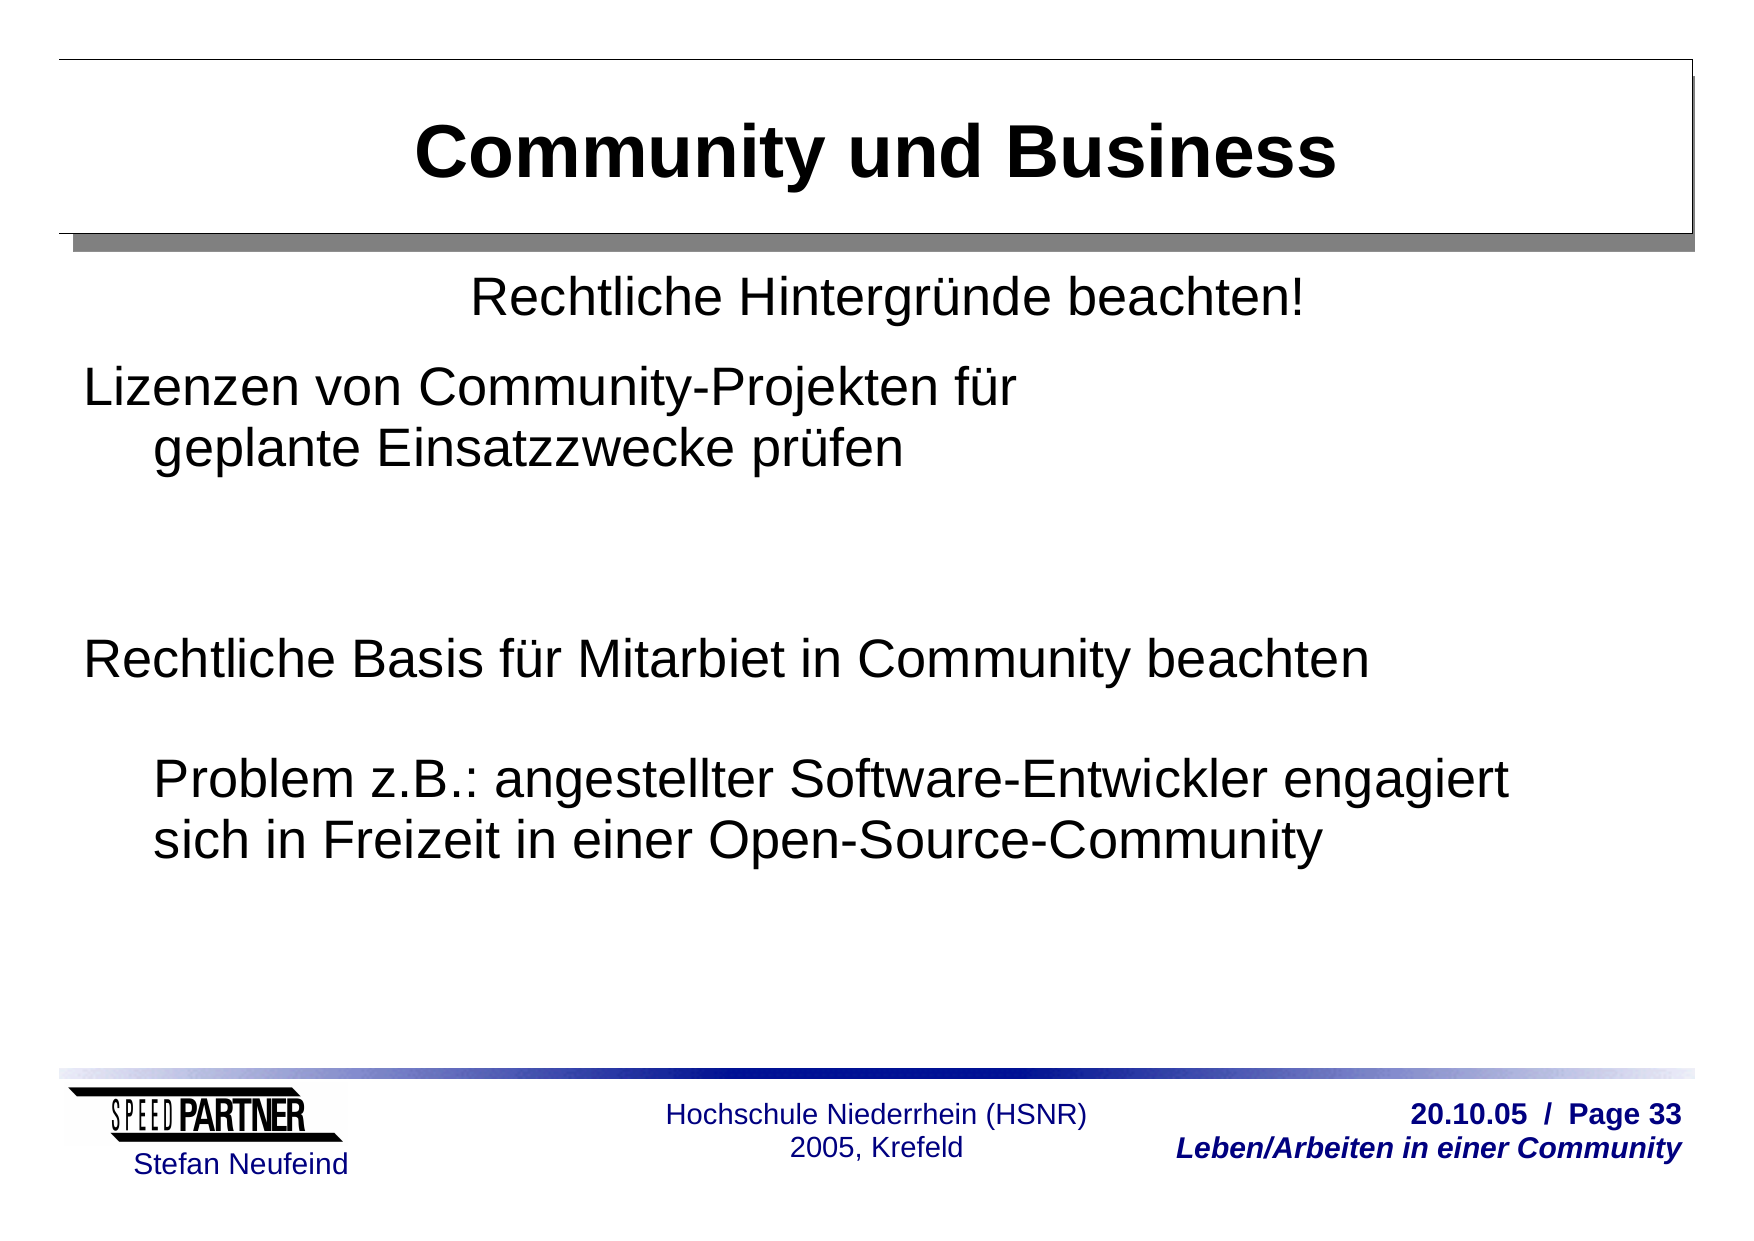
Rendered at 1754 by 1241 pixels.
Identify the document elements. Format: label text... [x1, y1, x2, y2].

picture [59, 1068, 1695, 1079]
picture [64, 1082, 348, 1146]
list Rechtliche Hintergründe beachten! Lizenzen von Community-Projekten für geplante Einsatzzwecke prüfen Rechtliche Basis für Mitarbiet in Community beachten Problem z.B.: angestellter Software-Entwickler engagiert sich in Freizeit in einer Open-Source-Community [71, 266, 1695, 1049]
title Community und Business [59, 59, 1695, 244]
